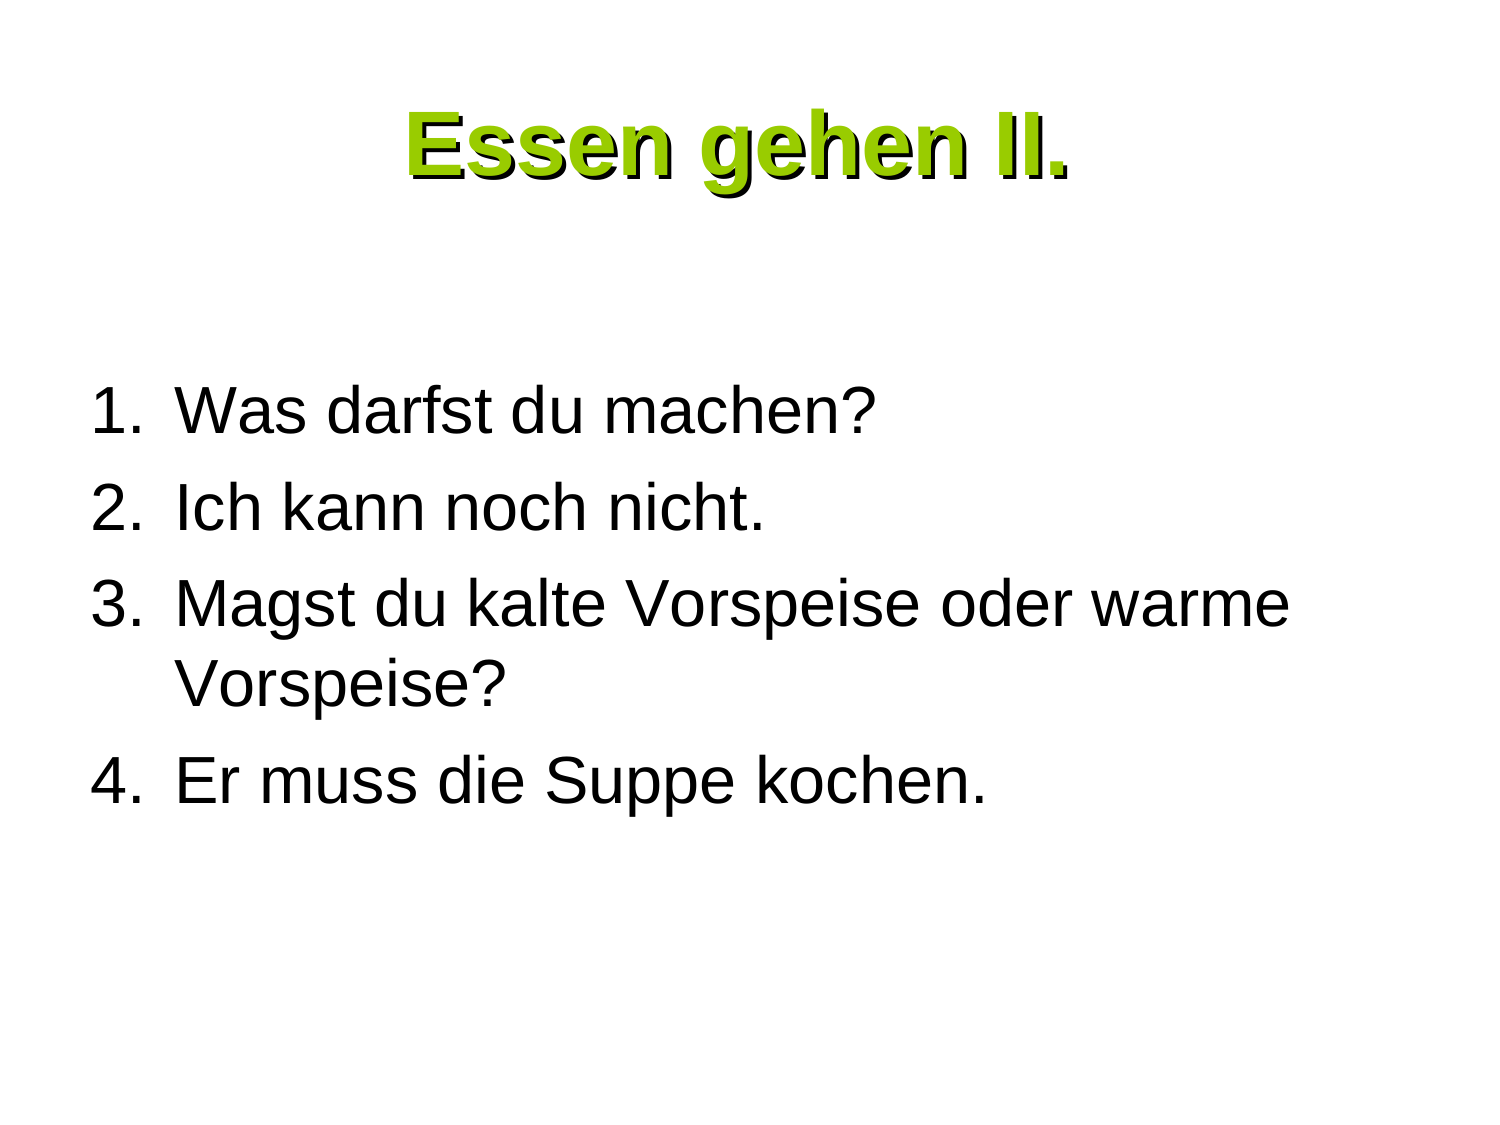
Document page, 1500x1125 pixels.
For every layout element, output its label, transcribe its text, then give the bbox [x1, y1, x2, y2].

title Essen gehen II. [75, 45, 1426, 233]
list Was darfst du machen? Ich kann noch nicht. Magst du kalte Vorspeise oder warme Vorspeise? Er muss die Suppe kochen. [75, 262, 1426, 1006]
